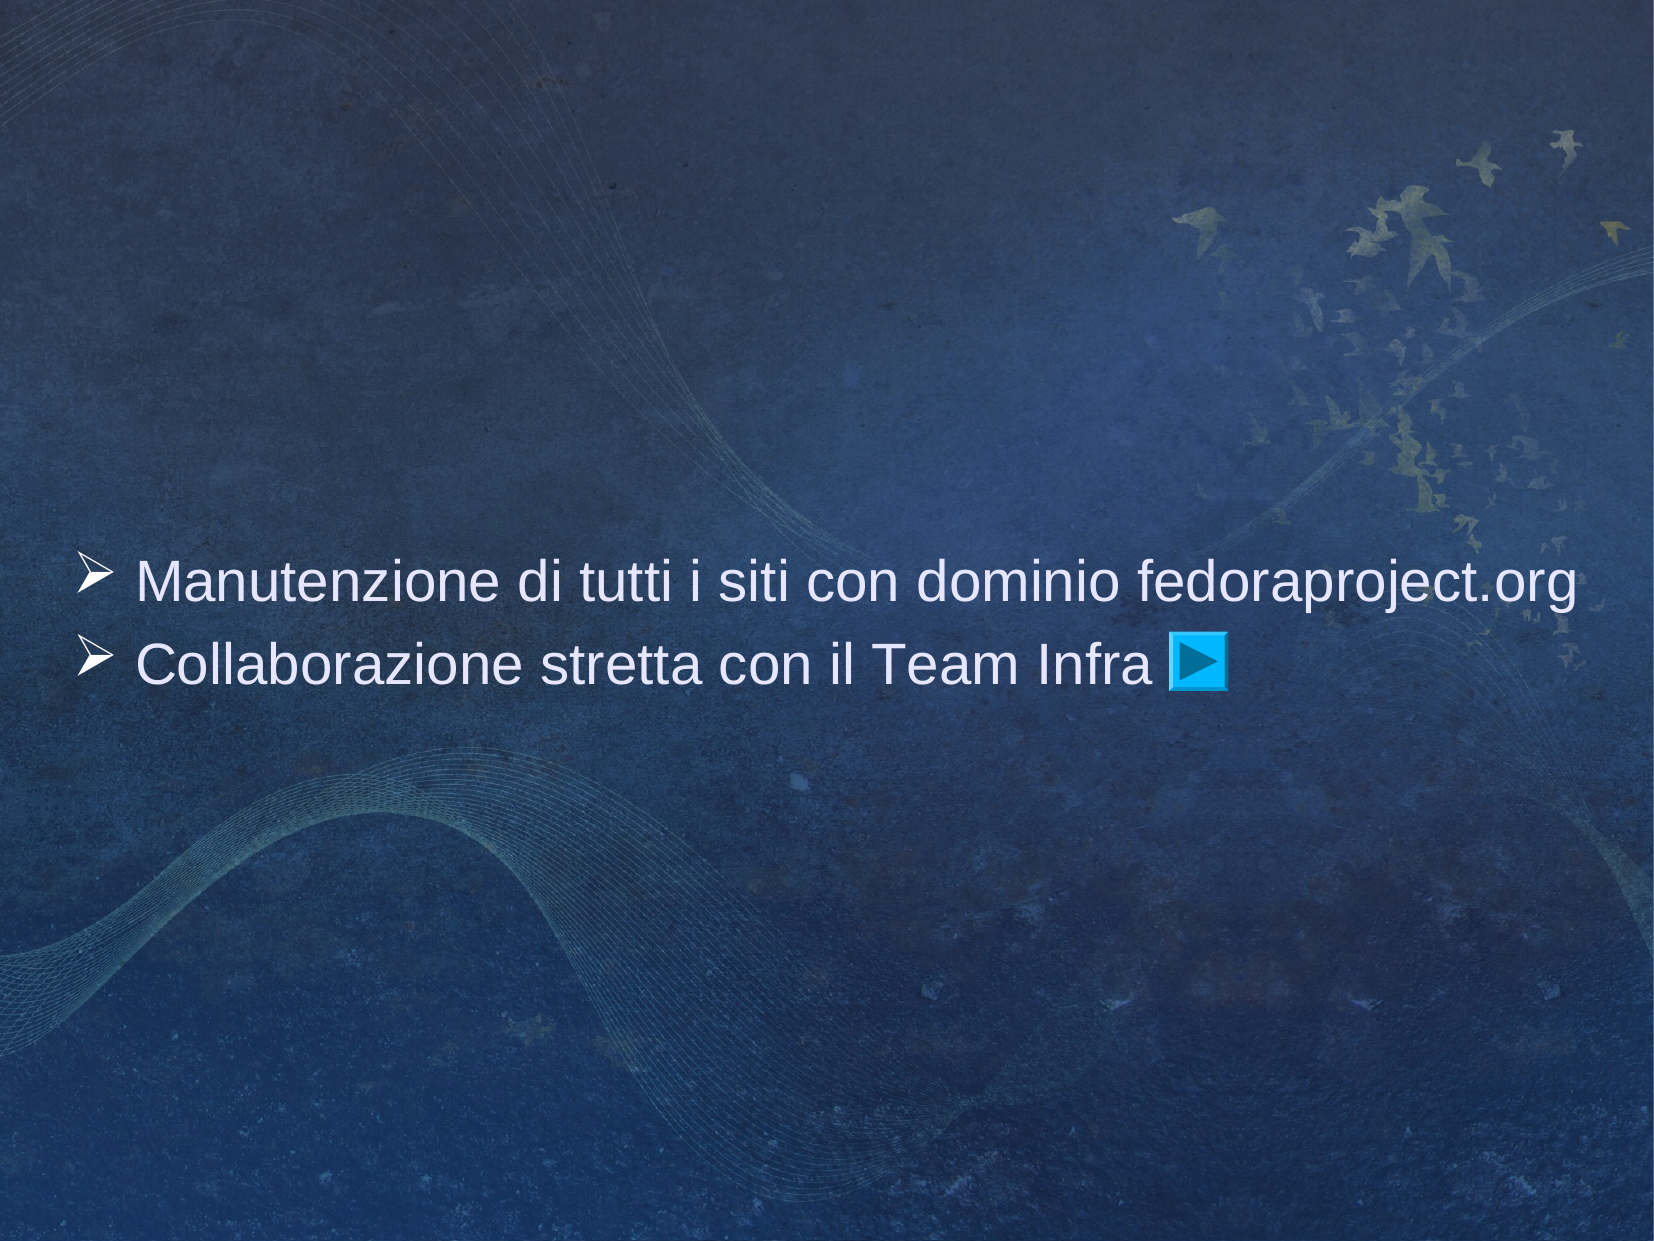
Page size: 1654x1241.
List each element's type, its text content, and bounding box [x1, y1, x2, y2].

text_box Manutenzione di tutti i siti con dominio fedoraproject.org Collaborazione stretta con il Team Infra [0, 0, 1654, 1241]
text_box [1171, 631, 1229, 691]
